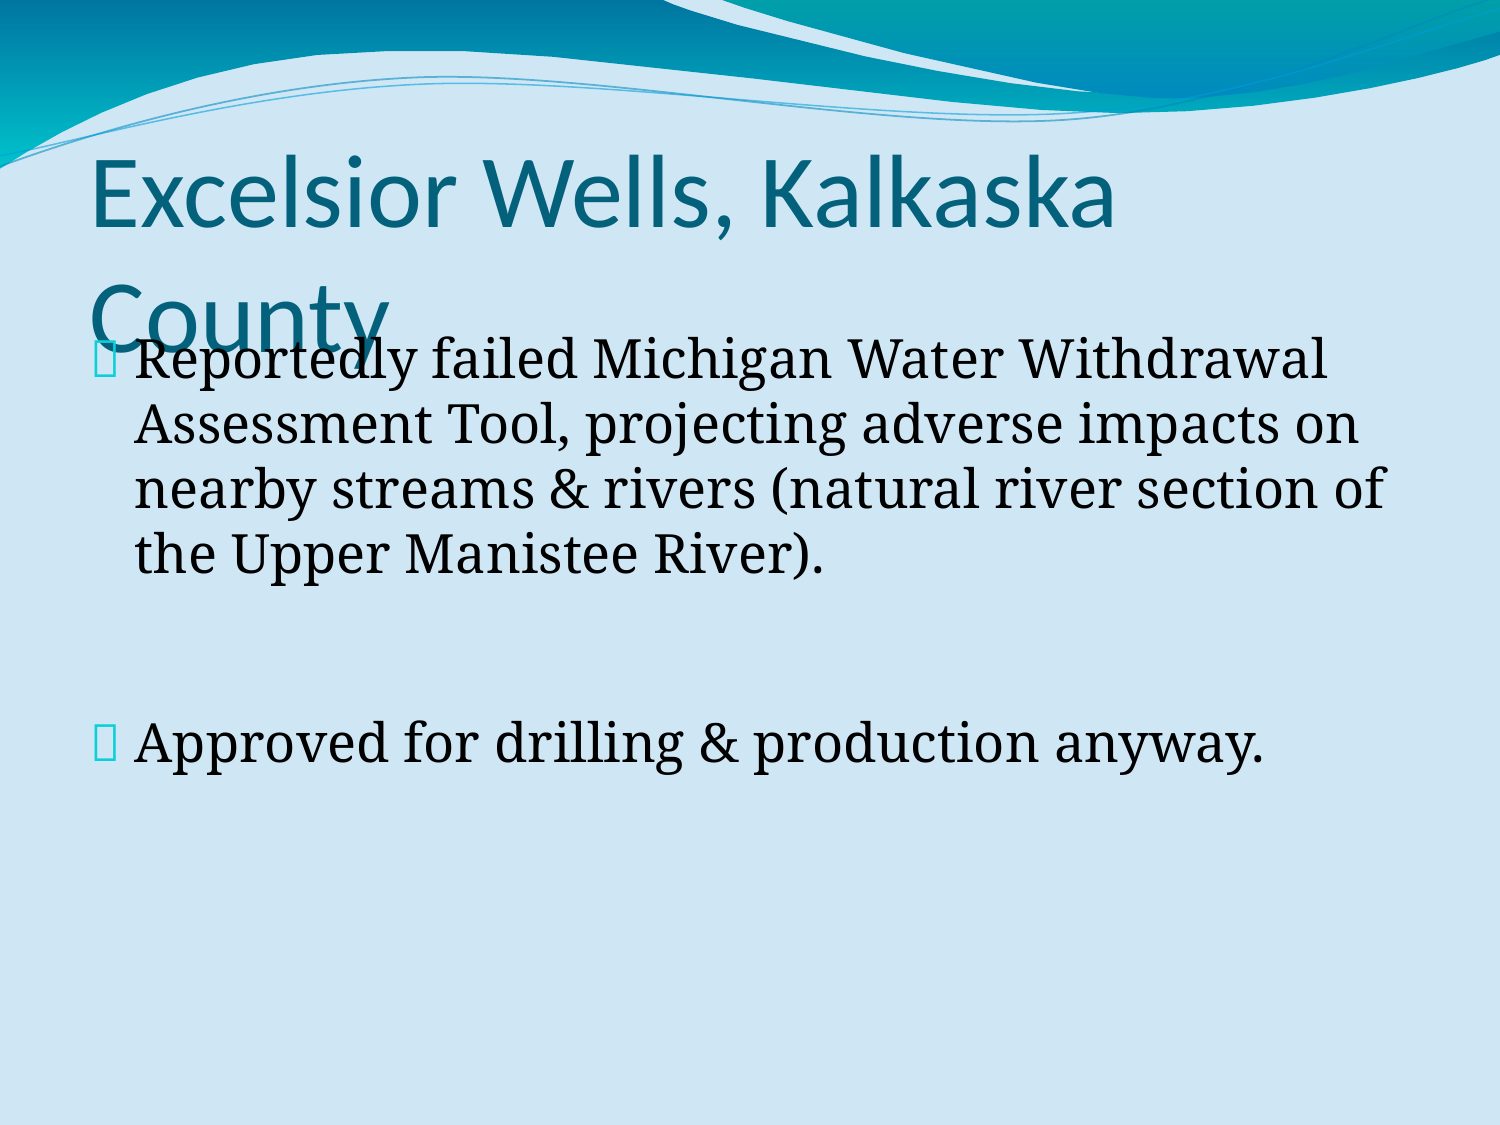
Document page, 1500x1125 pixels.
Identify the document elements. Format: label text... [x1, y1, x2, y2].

title Excelsior Wells, Kalkaska County [75, 115, 1425, 303]
list Reportedly failed Michigan Water Withdrawal Assessment Tool, projecting adverse impacts on nearby streams & rivers (natural river section of the Upper Manistee River). Approved for drilling & production anyway. [75, 317, 1425, 1038]
